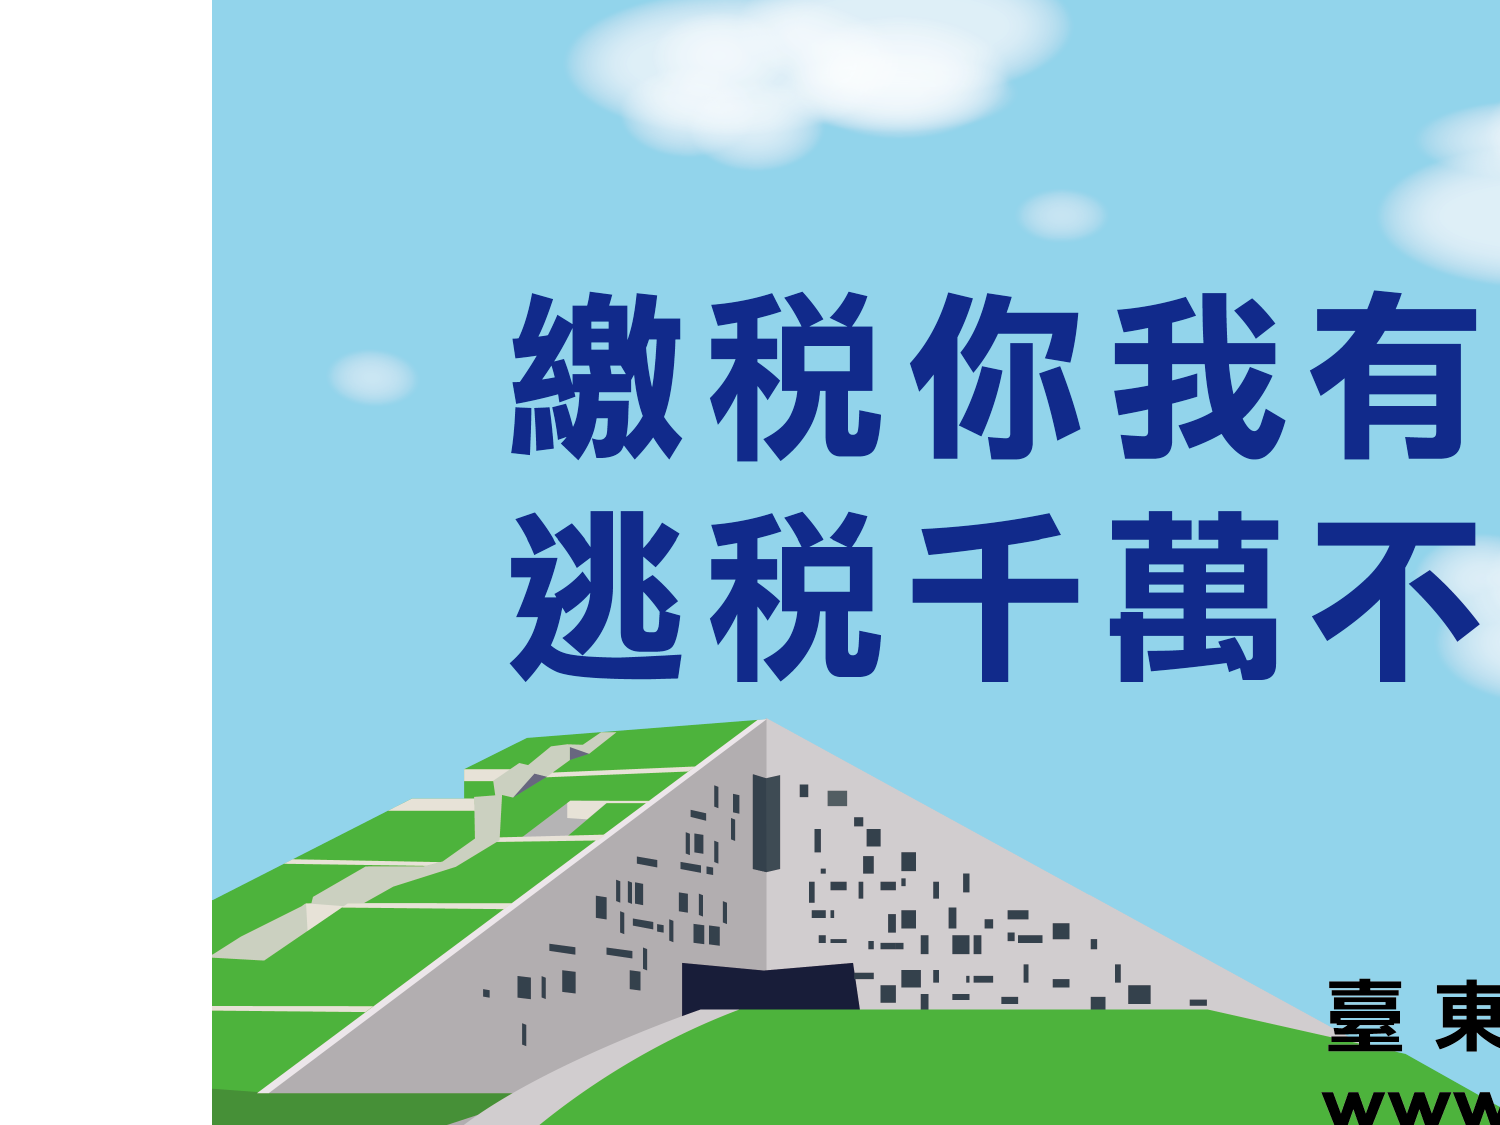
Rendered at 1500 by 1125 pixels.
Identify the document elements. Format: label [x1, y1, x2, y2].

picture [212, 0, 1500, 1125]
